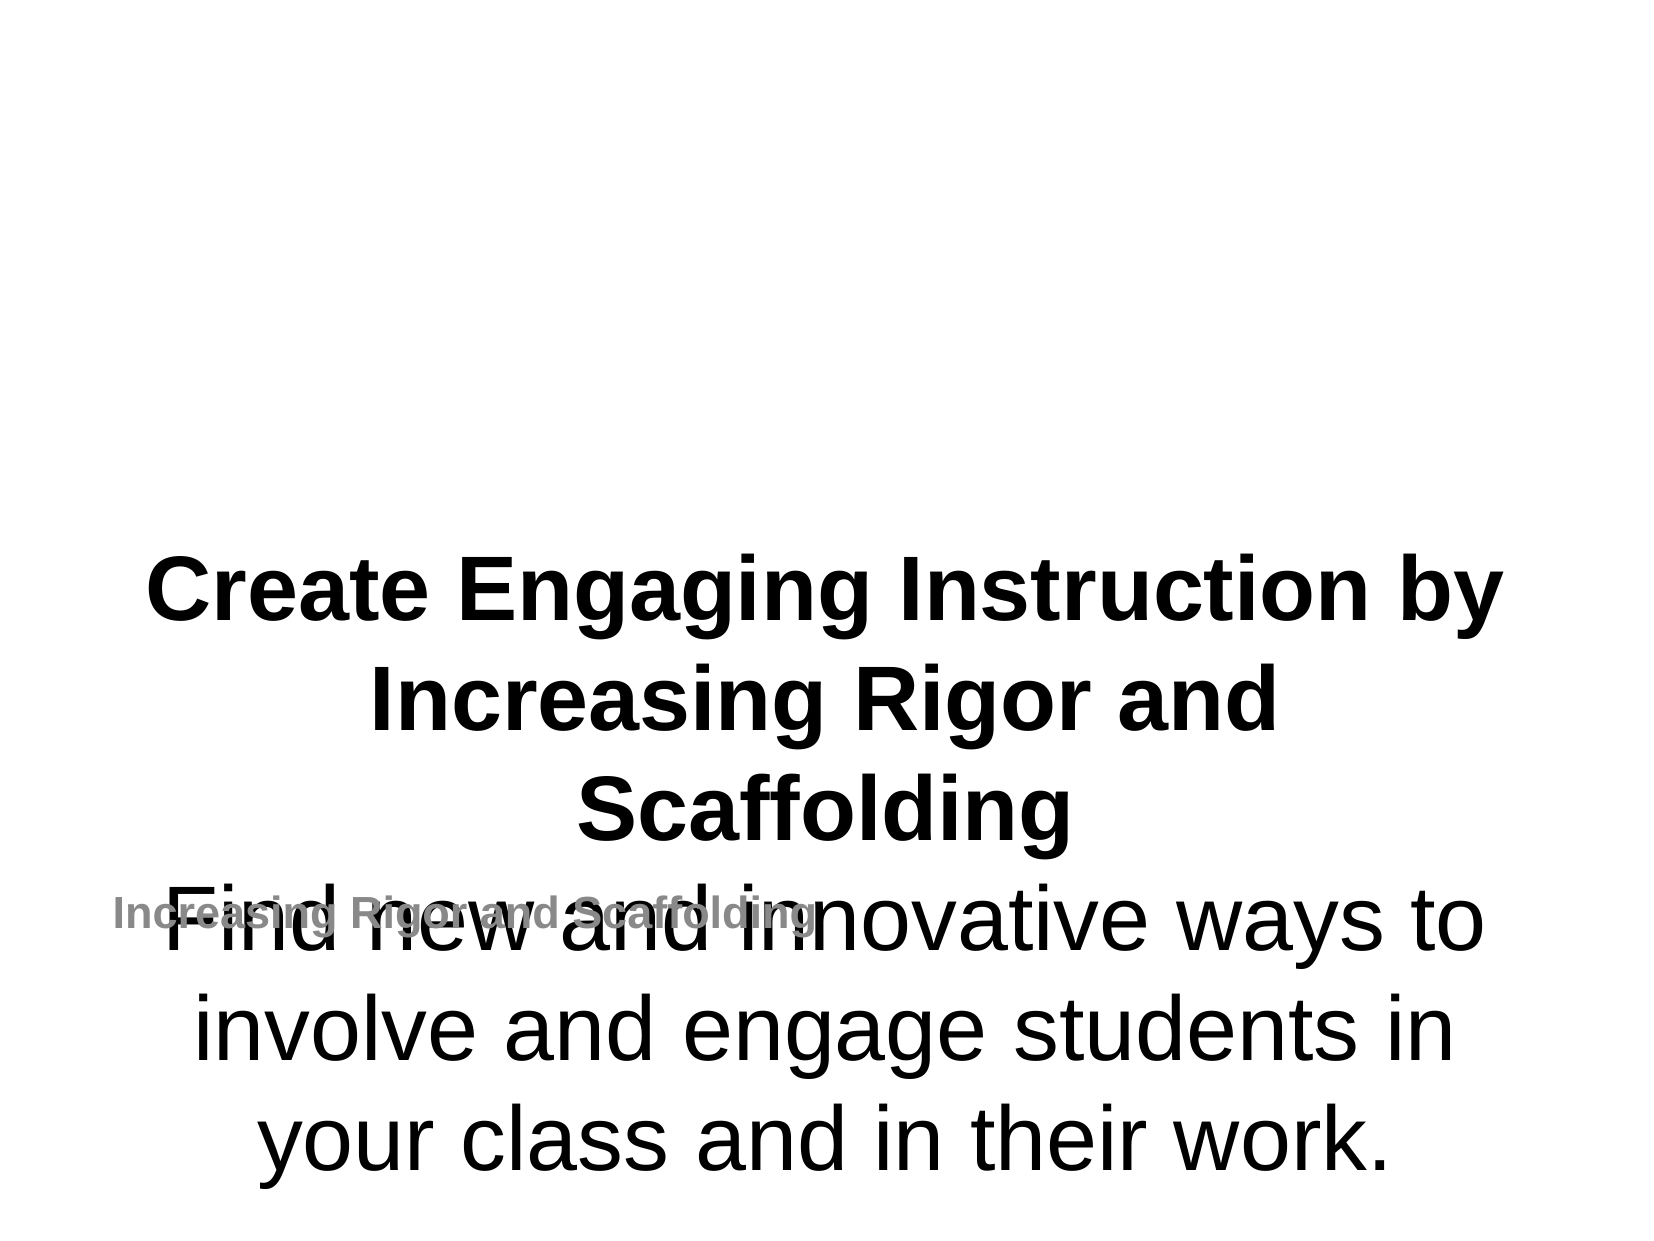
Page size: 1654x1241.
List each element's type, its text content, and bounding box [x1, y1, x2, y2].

list Increasing Rigor and Scaffolding [112, 829, 1540, 1102]
title Create Engaging Instruction by Increasing Rigor and Scaffolding Find new and innovative ways to involve and engage students in your class and in their work. [112, 309, 1540, 829]
